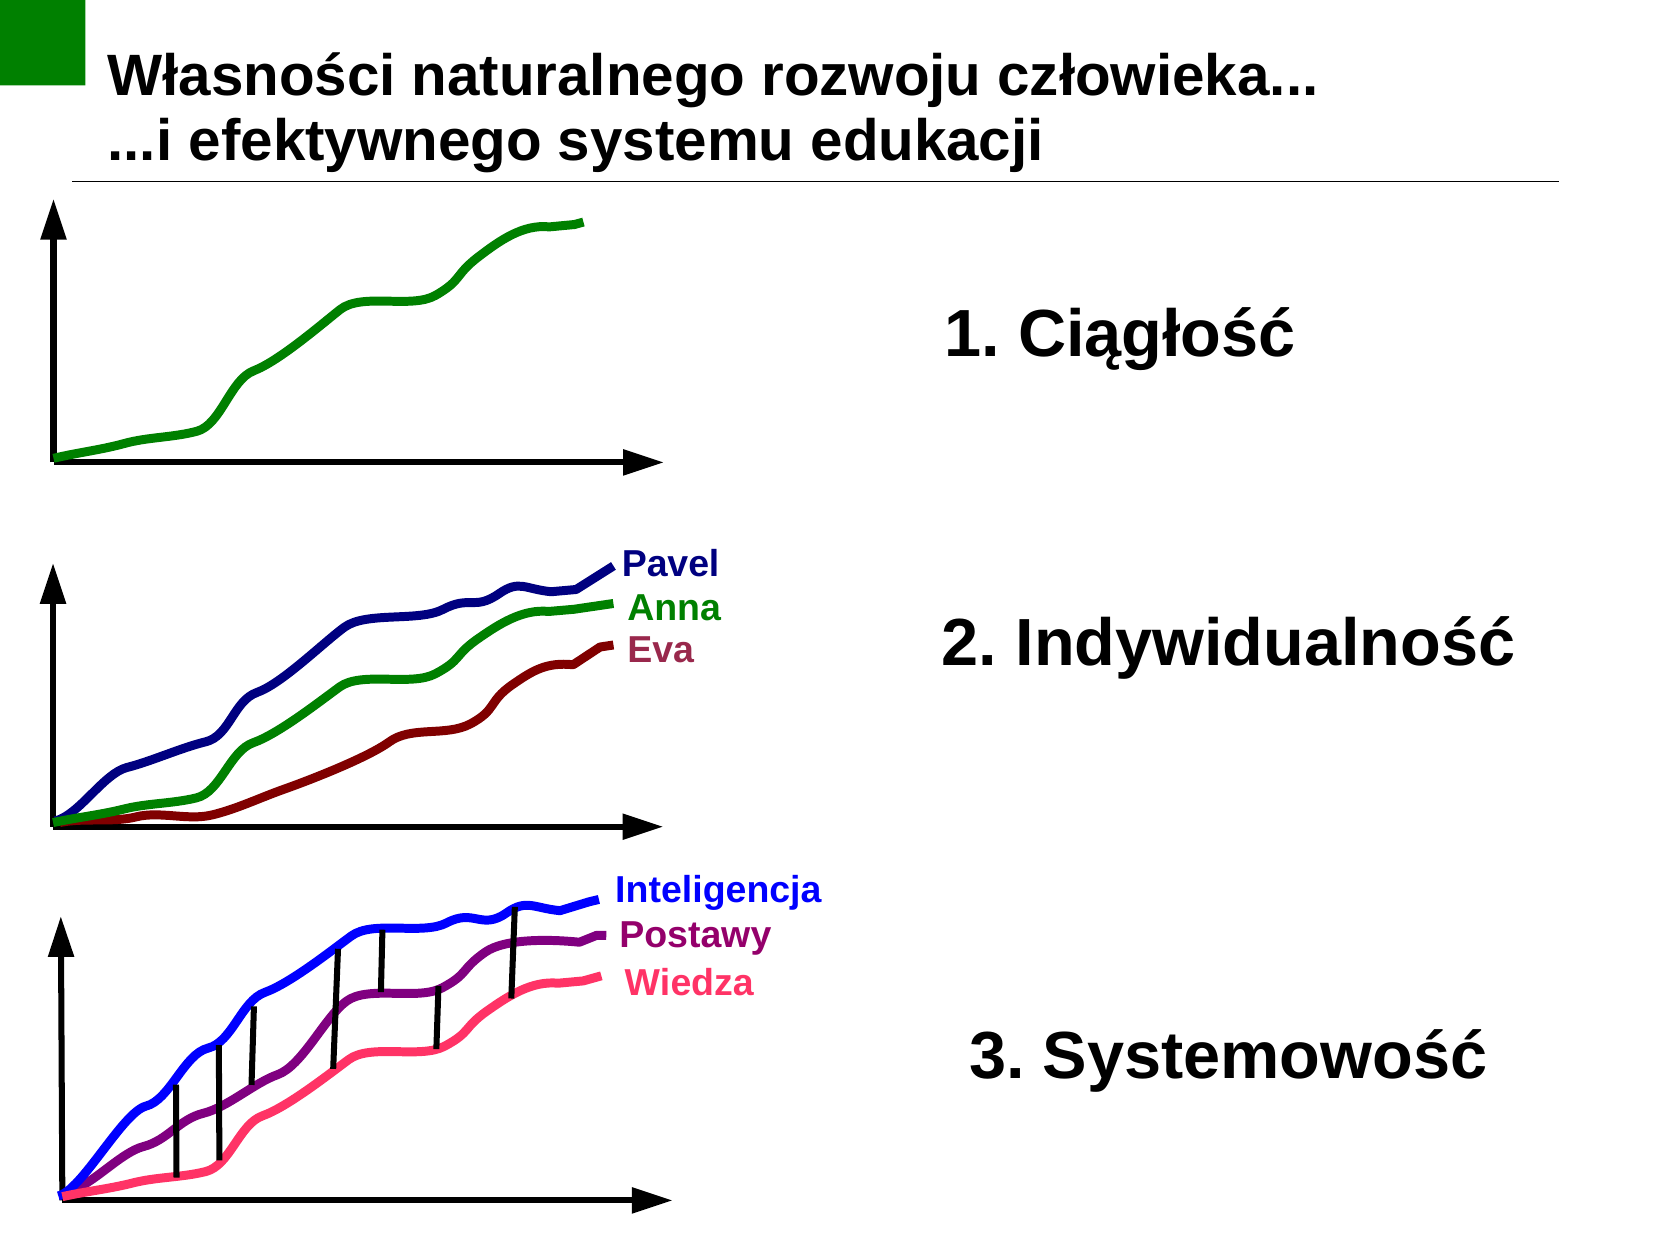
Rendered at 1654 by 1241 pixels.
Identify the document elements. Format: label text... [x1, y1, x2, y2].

text_box 2. Indywidualność [926, 597, 1636, 691]
text_box Własności naturalnego rozwoju człowieka... ...i efektywnego systemu edukacji [92, 35, 1591, 186]
text_box Wiedza [609, 954, 791, 1013]
text_box Postawy [604, 920, 809, 965]
text_box Eva [612, 620, 717, 680]
text_box Inteligencja [600, 860, 875, 920]
text_box Pavel [607, 535, 751, 594]
text_box Anna [612, 594, 749, 638]
text_box 1. Ciągłość [929, 289, 1369, 382]
text_box 3. Systemowość [954, 1010, 1590, 1104]
text_box [0, 0, 86, 86]
